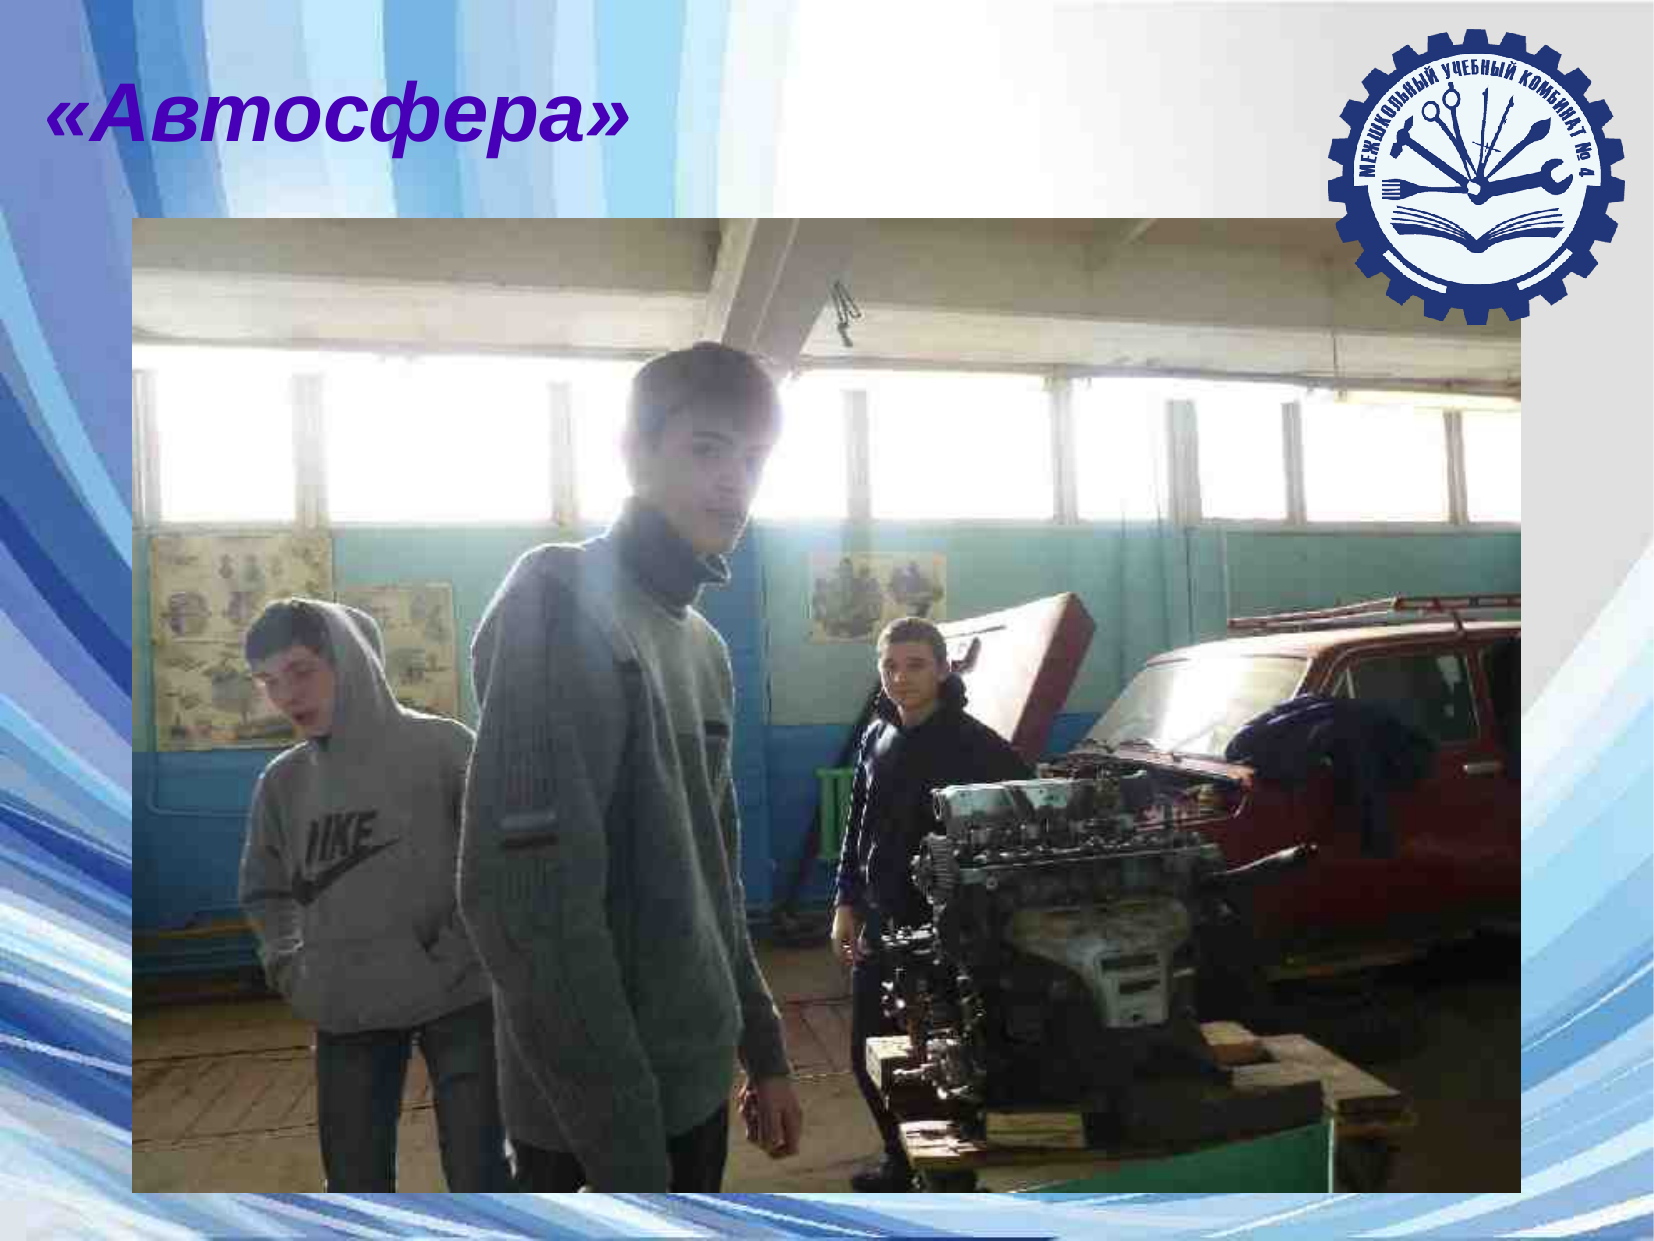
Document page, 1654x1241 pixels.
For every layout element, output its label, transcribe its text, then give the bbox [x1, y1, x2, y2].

picture [0, 0, 1654, 1241]
text_box «Автосфера» [29, 59, 1329, 167]
